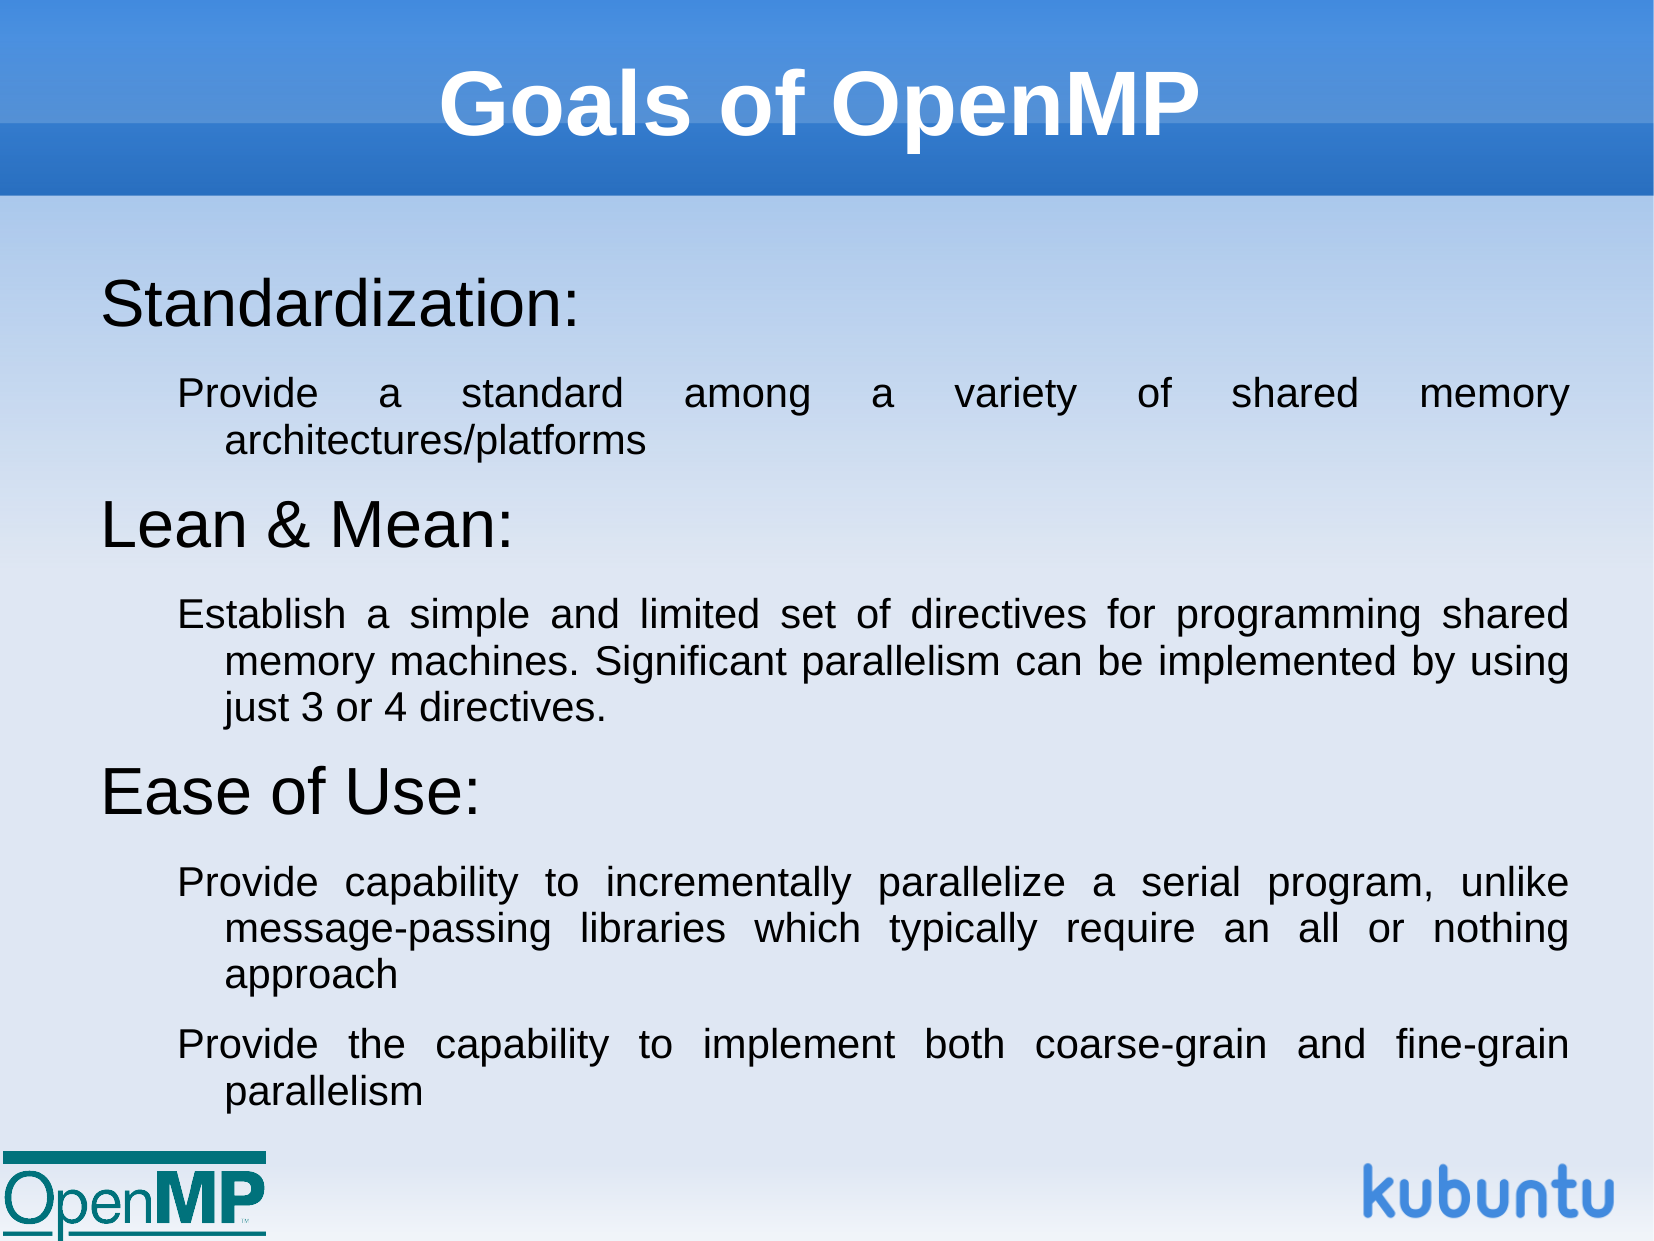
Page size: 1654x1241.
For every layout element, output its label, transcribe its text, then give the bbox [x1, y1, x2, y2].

list Standardization: Provide a standard among a variety of shared memory architectures/platforms Lean & Mean: Establish a simple and limited set of directives for programming shared memory machines. Significant parallelism can be implemented by using just 3 or 4 directives. Ease of Use: Provide capability to incrementally parallelize a serial program, unlike message-passing libraries which typically require an all or nothing approach Provide the capability to implement both coarse-grain and fine-grain parallelism [82, 265, 1571, 1168]
title Goals of OpenMP [76, 0, 1565, 208]
picture [0, 0, 1654, 1241]
